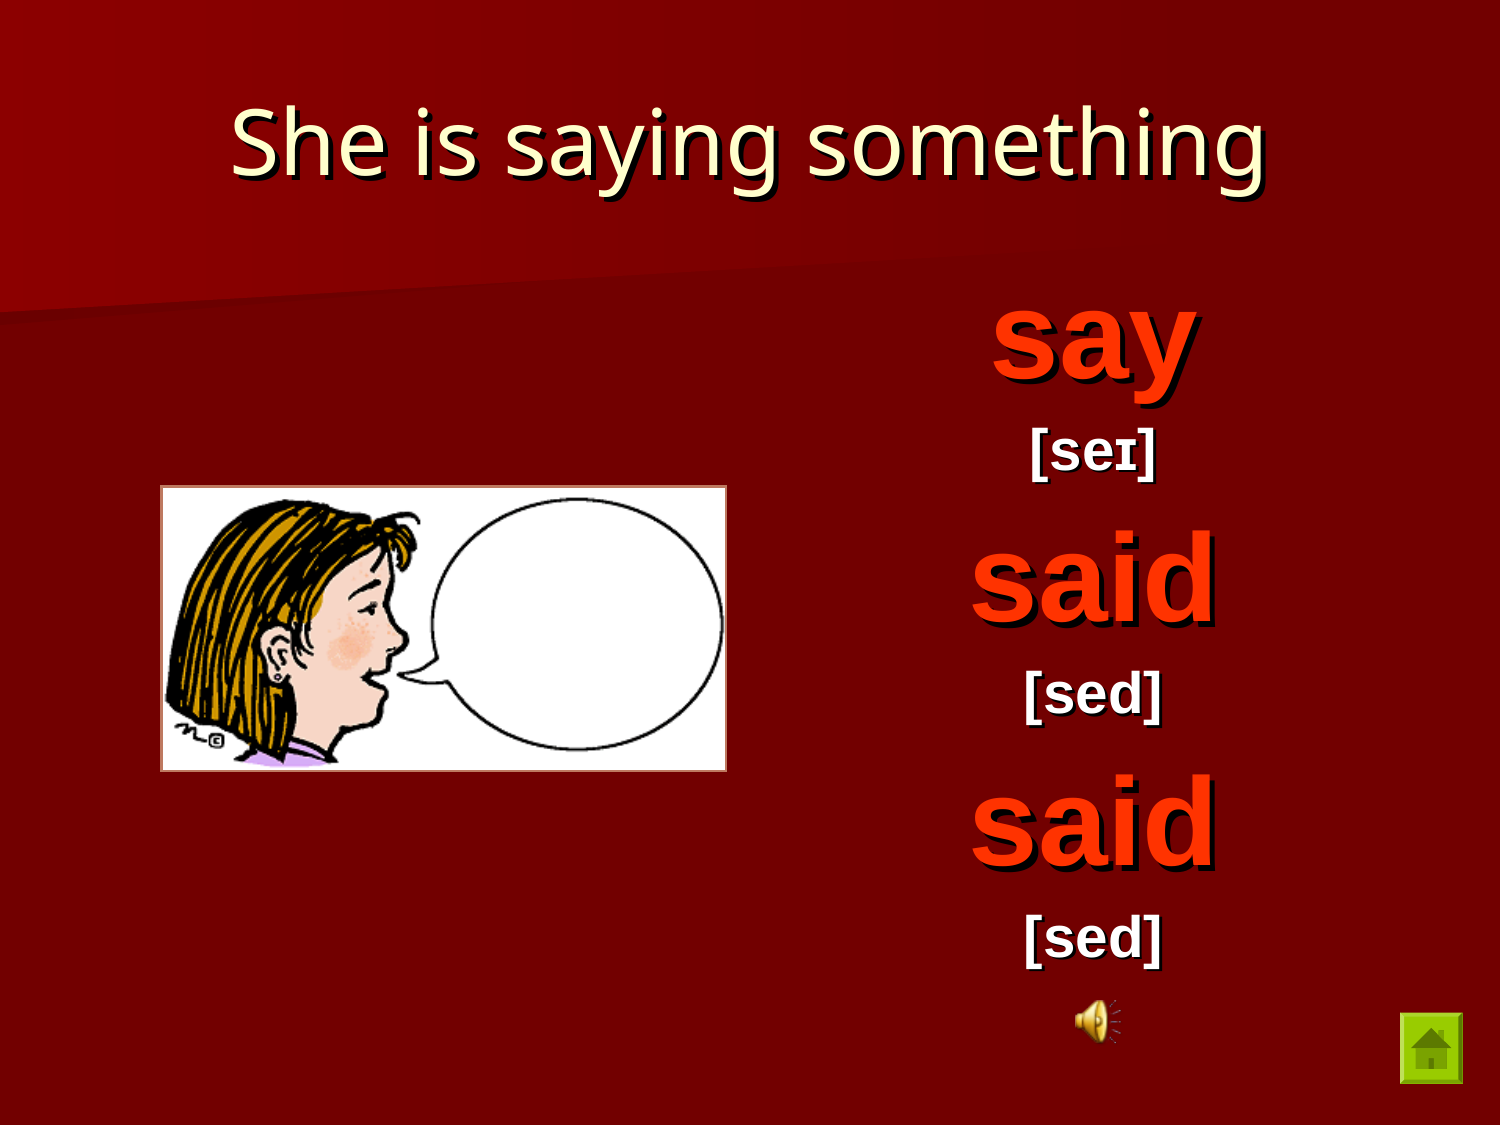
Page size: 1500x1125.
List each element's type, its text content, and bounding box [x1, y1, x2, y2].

text_box [1401, 1012, 1463, 1084]
list say [seɪ] said [sed] said [sed] [762, 262, 1426, 1000]
picture [162, 487, 726, 771]
title She is saying something [75, 45, 1426, 233]
picture [1074, 999, 1126, 1051]
